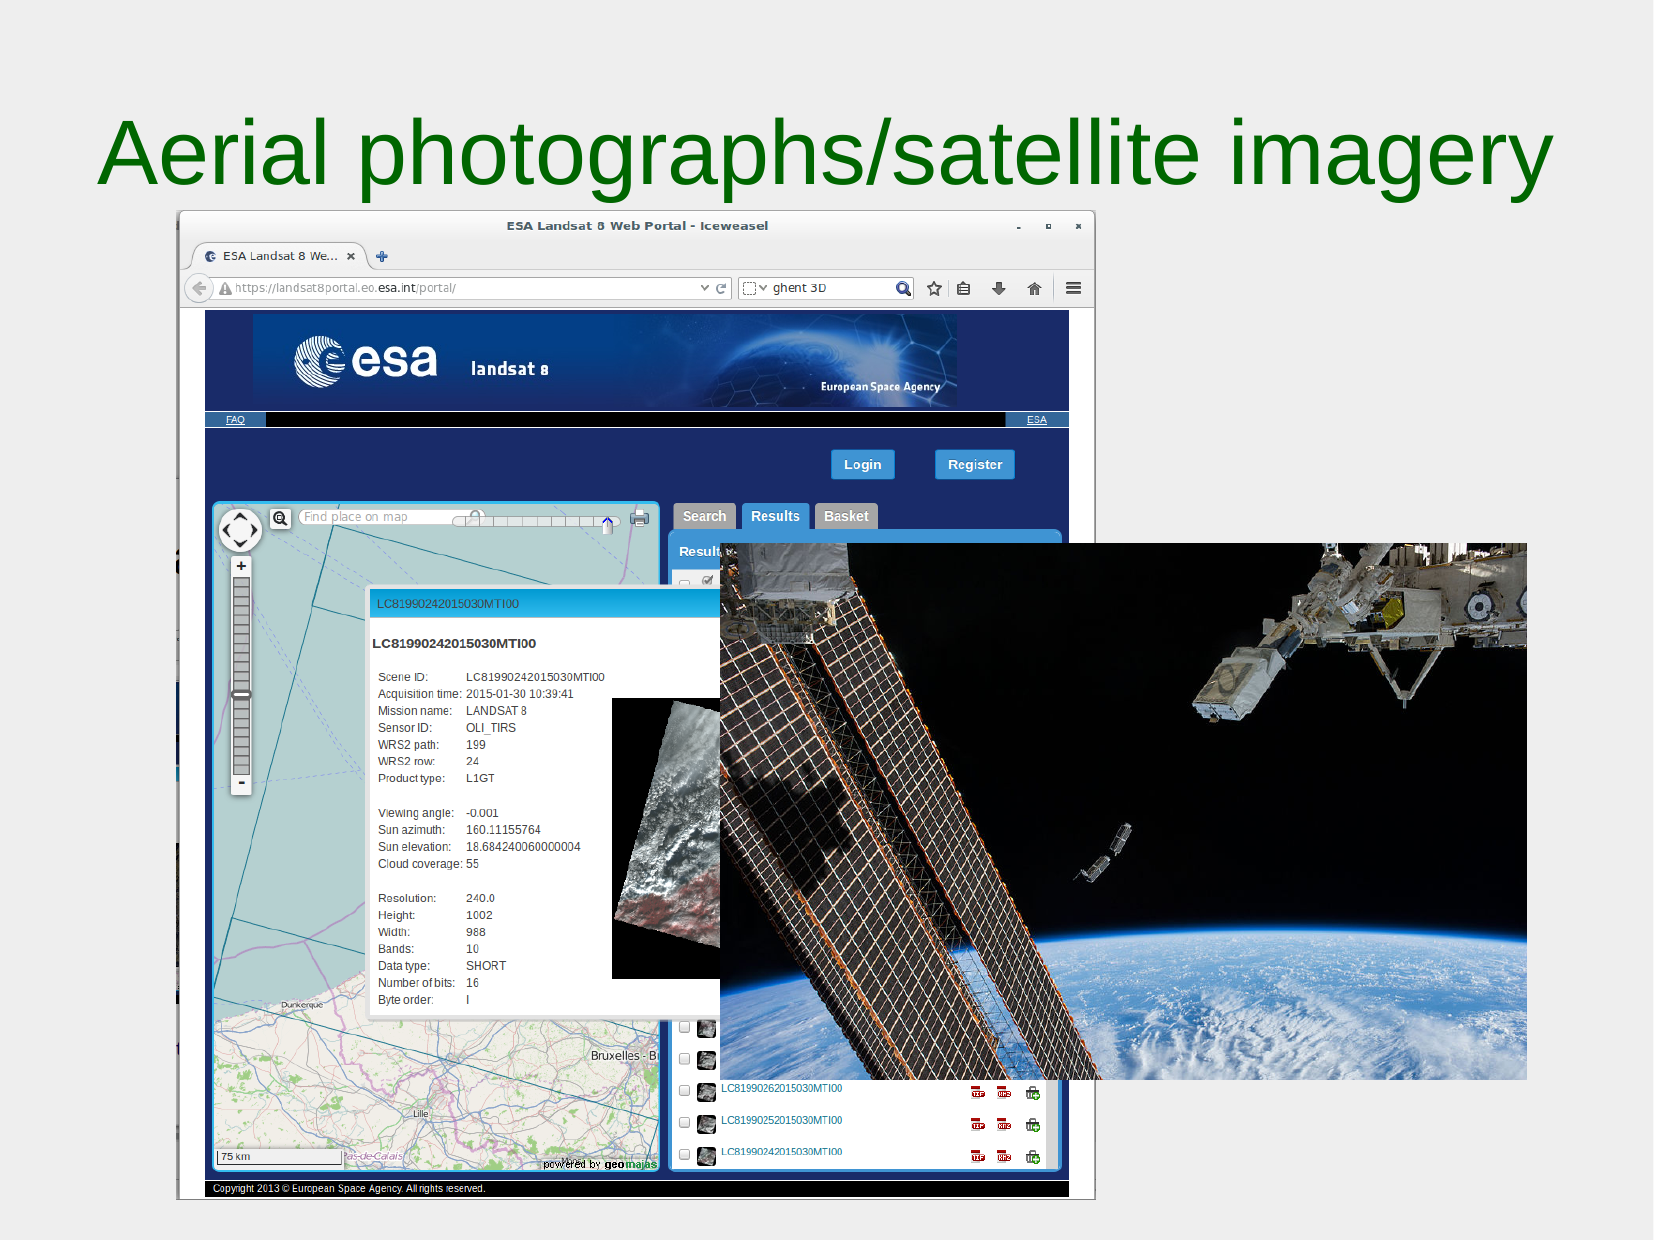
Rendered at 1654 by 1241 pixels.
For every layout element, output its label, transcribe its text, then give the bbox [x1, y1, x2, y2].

title Aerial photographs/satellite imagery [82, 49, 1571, 257]
picture [176, 257, 1527, 1201]
